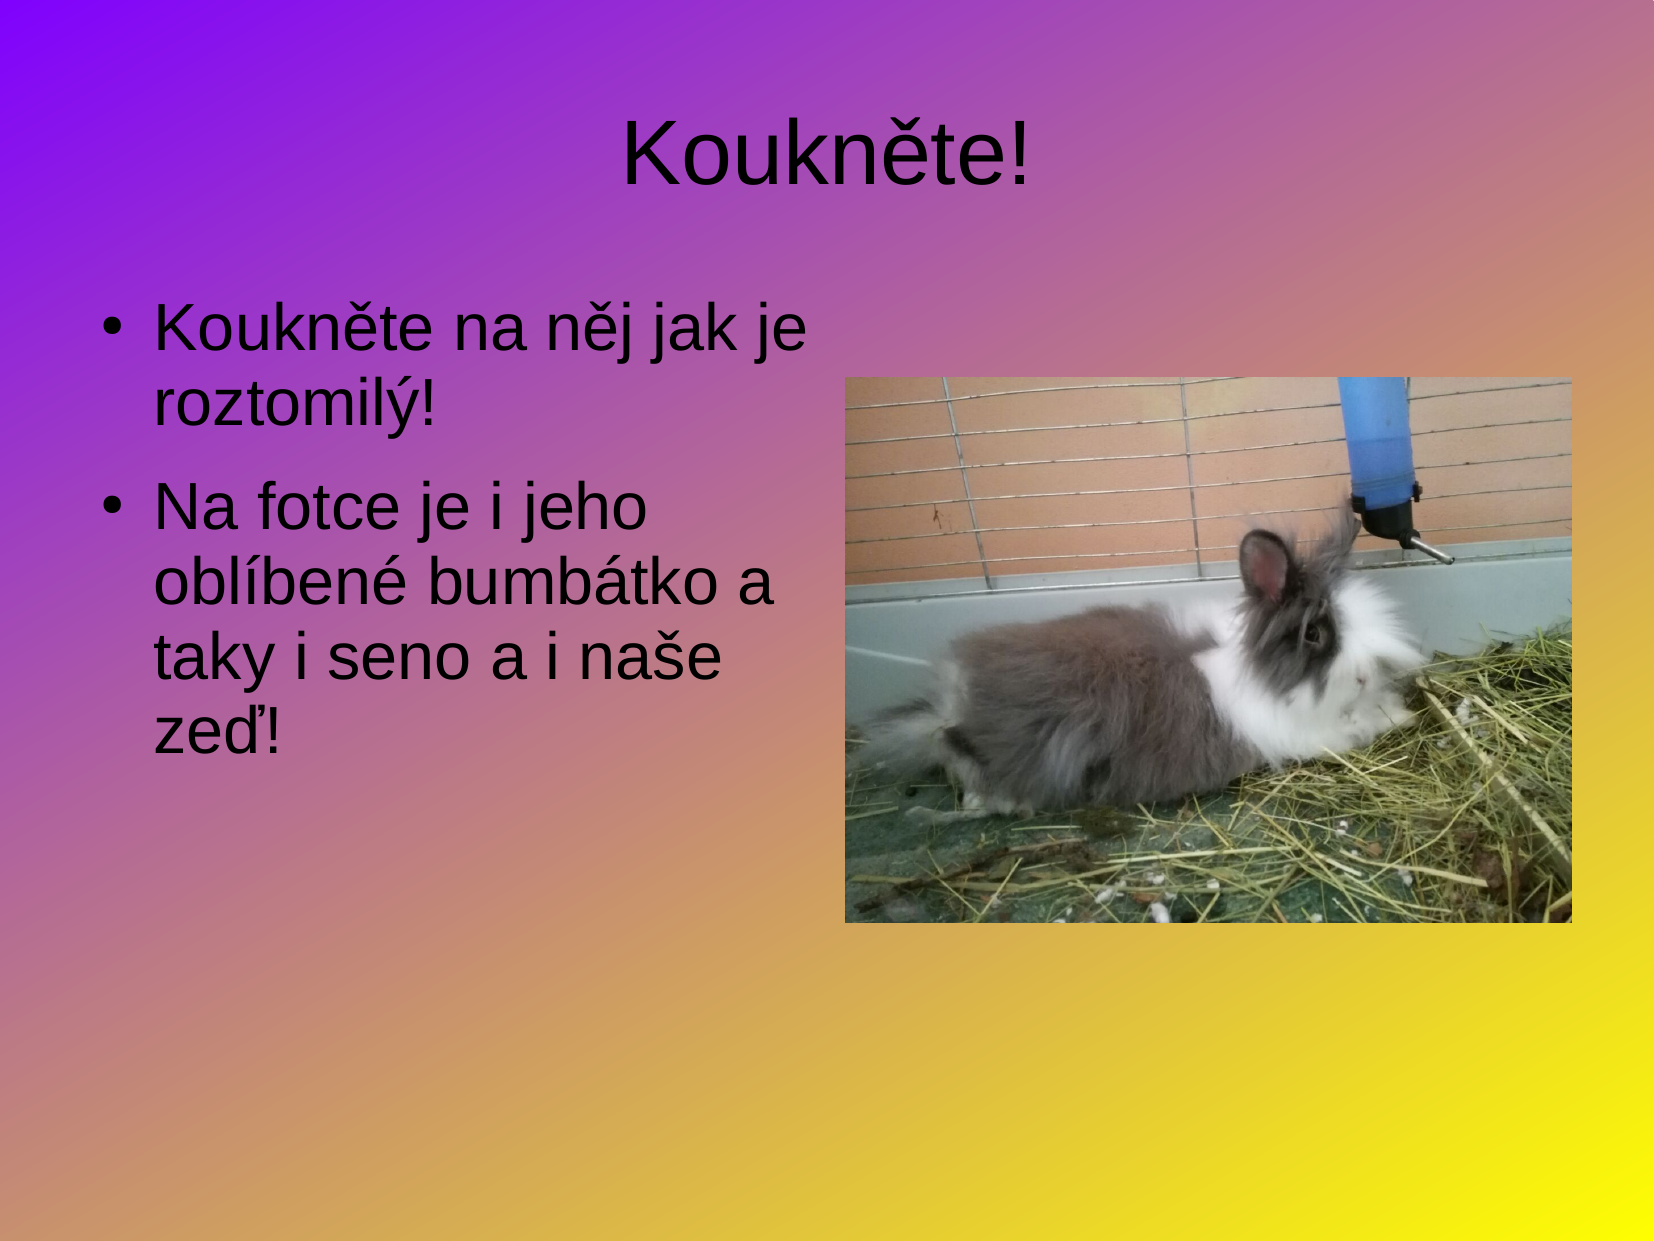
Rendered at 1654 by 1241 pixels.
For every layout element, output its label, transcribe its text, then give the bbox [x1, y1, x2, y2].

title Koukněte! [82, 49, 1571, 257]
list Koukněte na něj jak je roztomilý! Na fotce je i jeho oblíbené bumbátko a taky i seno a i naše zeď! [82, 290, 809, 1010]
picture [845, 377, 1572, 923]
